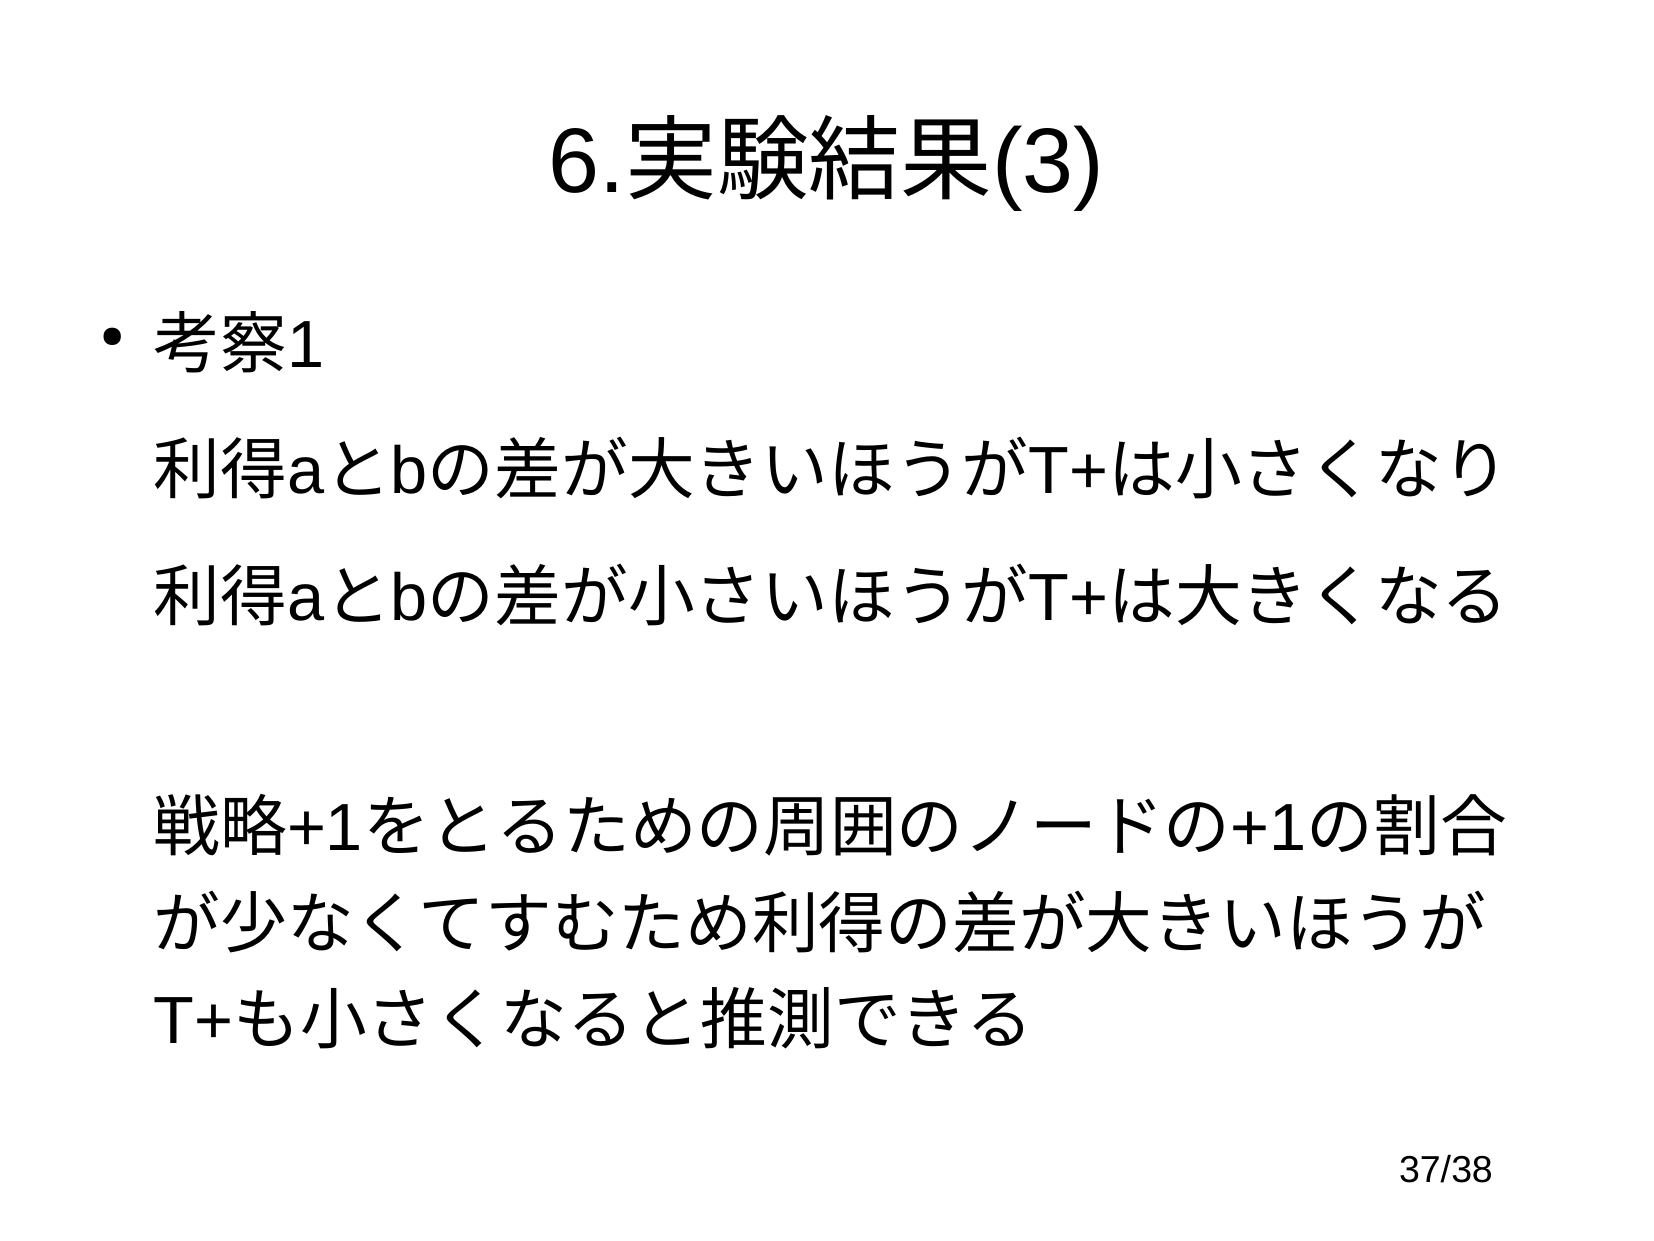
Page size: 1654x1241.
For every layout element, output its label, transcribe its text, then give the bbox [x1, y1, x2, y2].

list 考察1 利得aとbの差が大きいほうがT+は小さくなり 利得aとbの差が小さいほうがT+は大きくなる 戦略+1をとるための周囲のノードの+1の割合が少なくてすむため利得の差が大きいほうがT+も小さくなると推測できる [82, 290, 1571, 1109]
title 6.実験結果(3) [82, 49, 1571, 257]
text_box <番号>/38 [1413, 1140, 1608, 1211]
